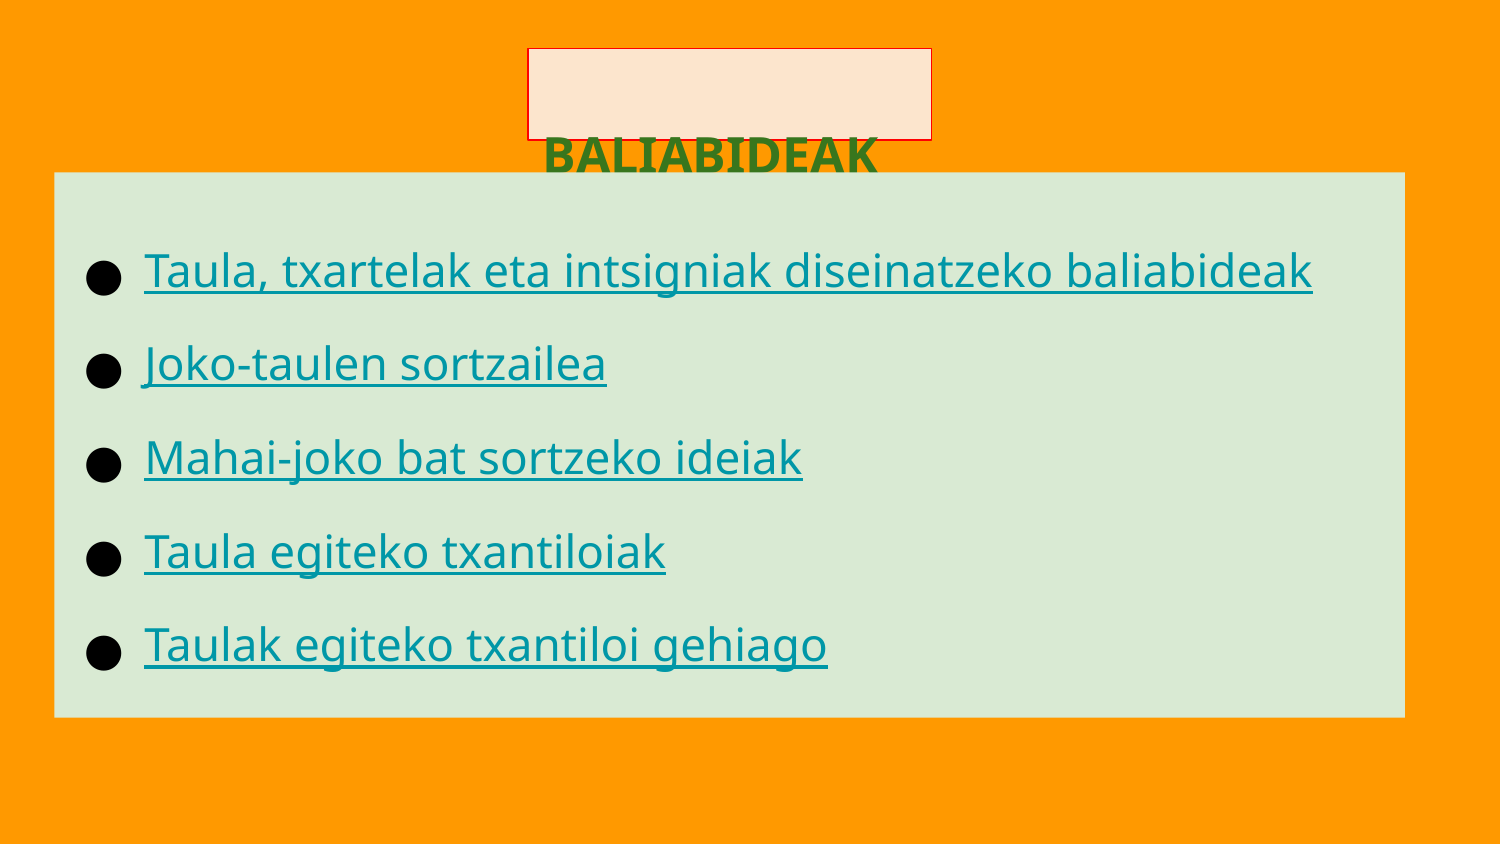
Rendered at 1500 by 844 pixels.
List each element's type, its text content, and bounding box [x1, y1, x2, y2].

text_box BALIABIDEAK [527, 48, 932, 141]
text_box Taula, txartelak eta intsigniak diseinatzeko baliabideak Joko-taulen sortzailea Mahai-joko bat sortzeko ideiak Taula egiteko txantiloiak Taulak egiteko txantiloi gehiago [54, 172, 1405, 718]
